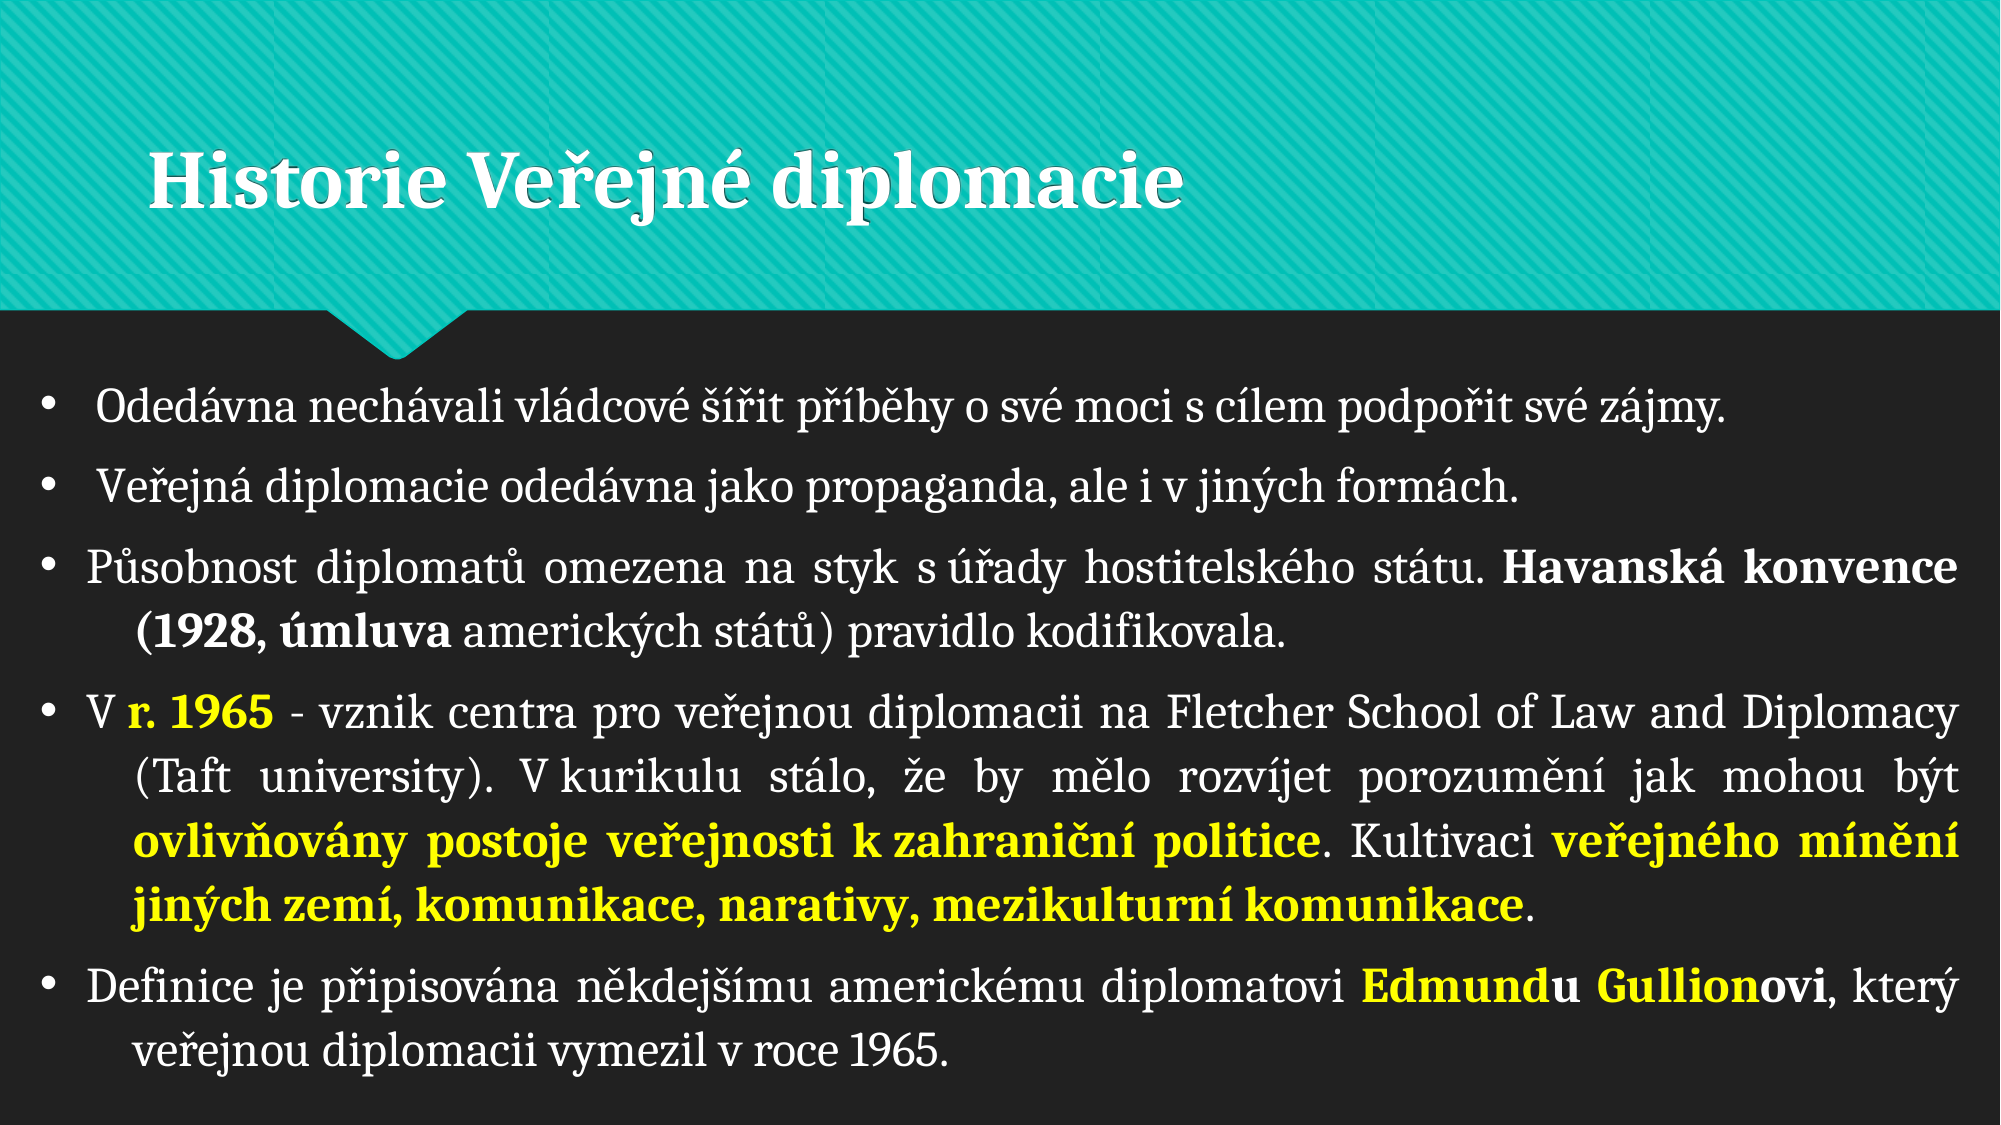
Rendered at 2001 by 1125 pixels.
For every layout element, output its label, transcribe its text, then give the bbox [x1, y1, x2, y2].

text_box Odedávna nechávali vládcové šířit příběhy o své moci s cílem podpořit své zájmy. Veřejná diplomacie odedávna jako propaganda, ale i v jiných formách. Působnost diplomatů omezena na styk s úřady hostitelského státu. Havanská konvence (1928, úmluva amerických států) pravidlo kodifikovala. V r. 1965 - vznik centra pro veřejnou diplomacii na Fletcher School of Law and Diplomacy (Taft university). V kurikulu stálo, že by mělo rozvíjet porozumění jak mohou být ovlivňovány postoje veřejnosti k zahraniční politice. Kultivaci veřejného mínění jiných zemí, komunikace, narativy, mezikulturní komunikace. Definice je připisována někdejšímu americkému diplomatovi Edmundu Gullionovi, který veřejnou diplomacii vymezil v roce 1965. [25, 360, 1975, 1084]
title Historie Veřejné diplomacie [132, 73, 1868, 233]
